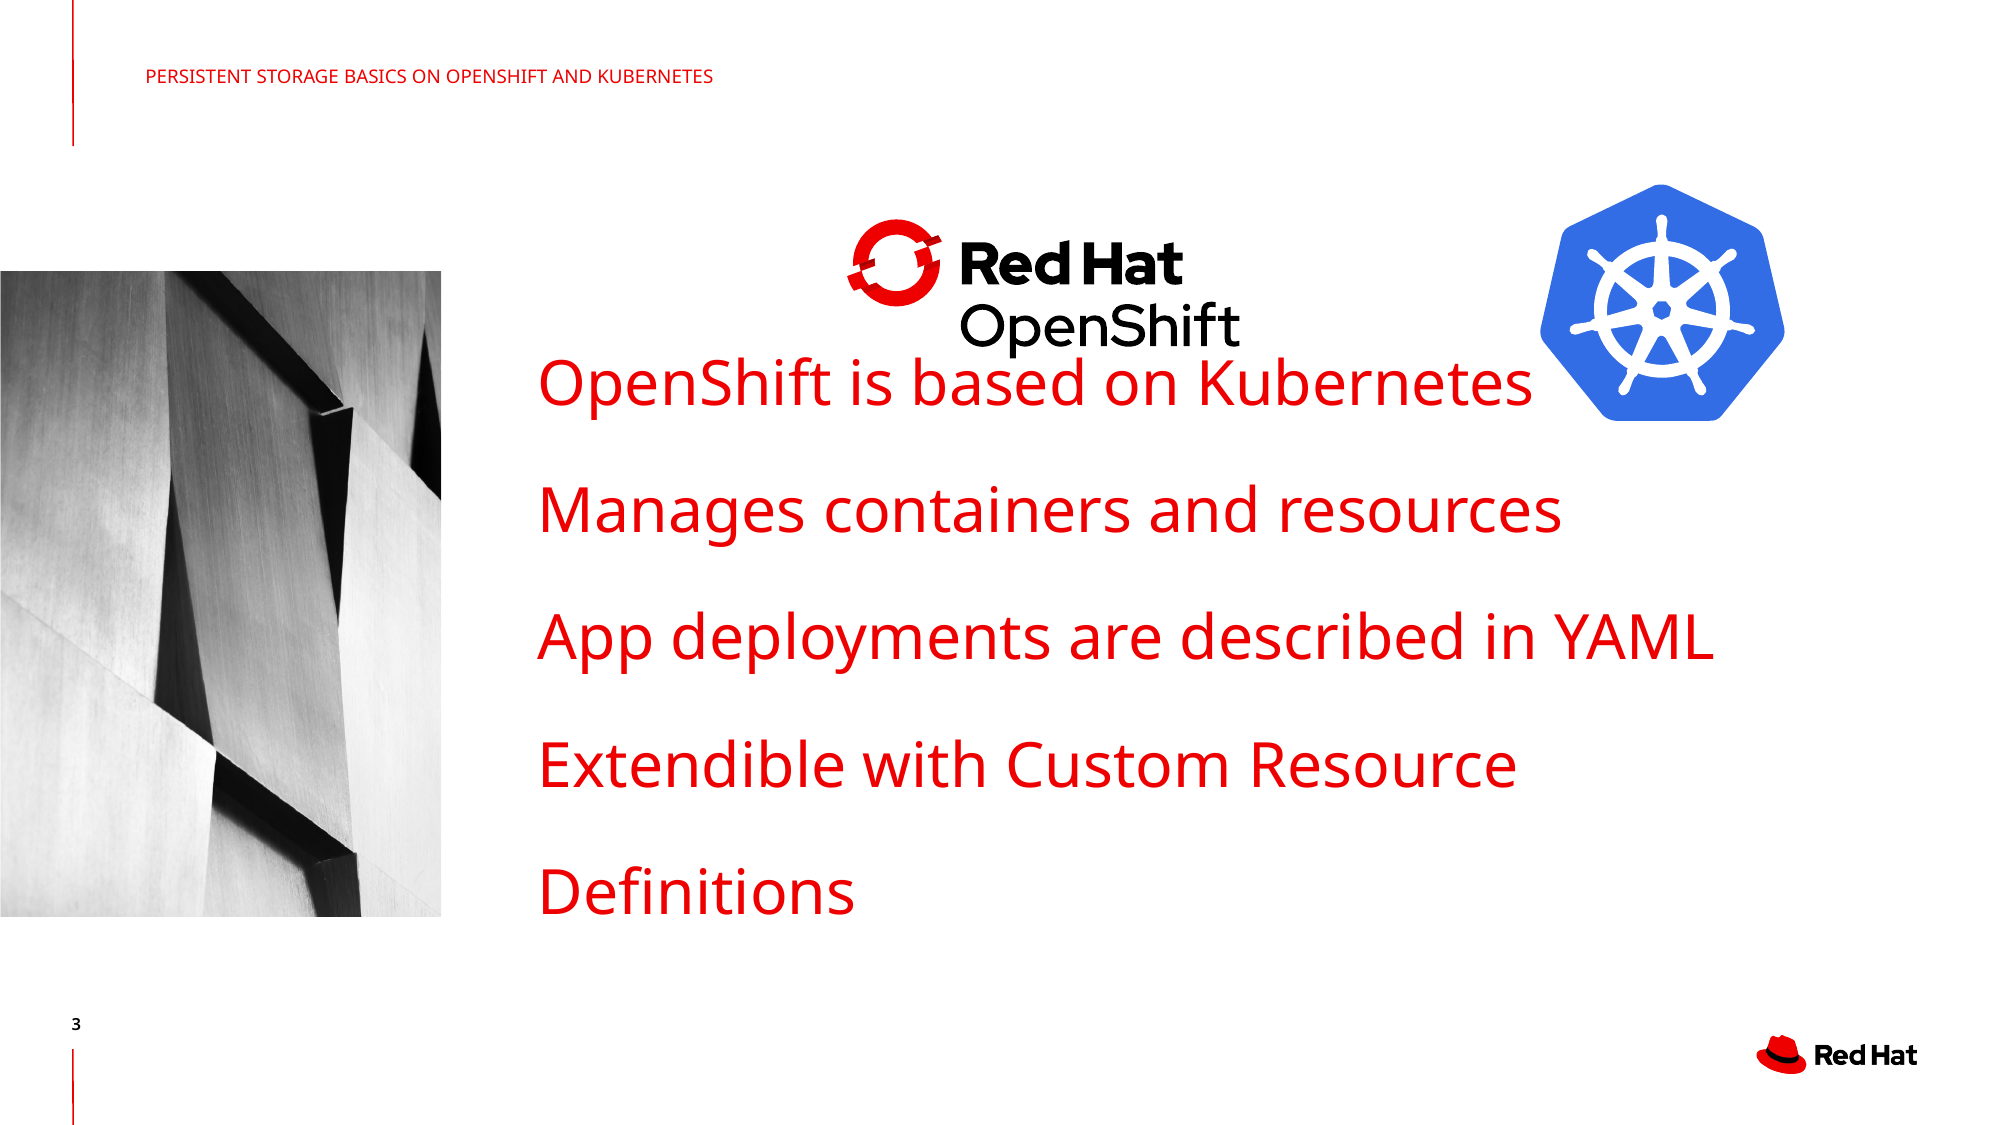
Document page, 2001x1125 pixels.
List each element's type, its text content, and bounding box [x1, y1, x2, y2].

title OpenShift is based on Kubernetes Manages containers and resources App deployments are described in YAML Extendible with Custom Resource Definitions [537, 271, 1779, 917]
picture [845, 217, 1241, 361]
picture [1756, 1035, 1917, 1074]
picture [0, 271, 442, 917]
subtitle PERSISTENT STORAGE BASICS ON OPENSHIFT AND KUBERNETES [73, 9, 918, 143]
picture [1533, 177, 1795, 428]
